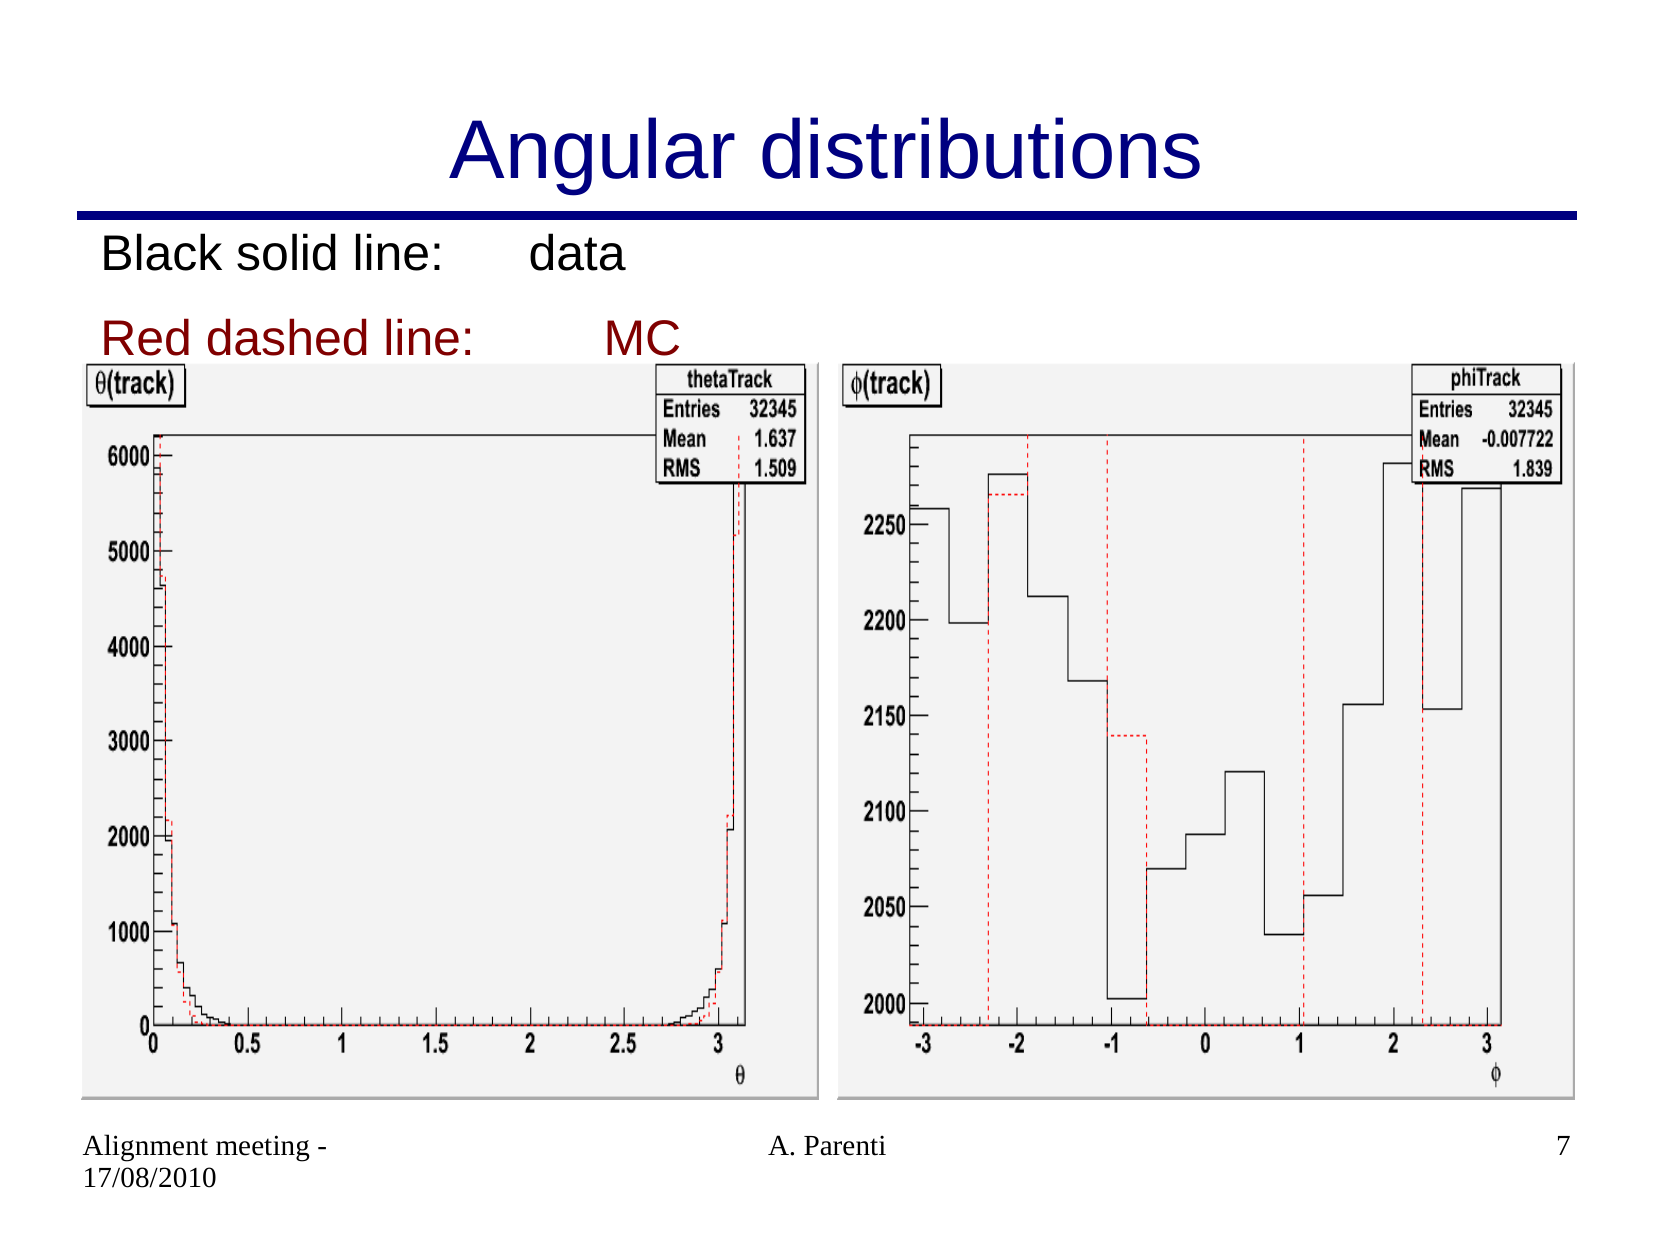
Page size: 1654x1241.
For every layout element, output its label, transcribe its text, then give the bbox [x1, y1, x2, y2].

picture [80, 361, 819, 1100]
title Angular distributions [82, 75, 1571, 225]
picture [836, 361, 1575, 1100]
list Black solid line: data Red dashed line: MC [82, 225, 1571, 1109]
